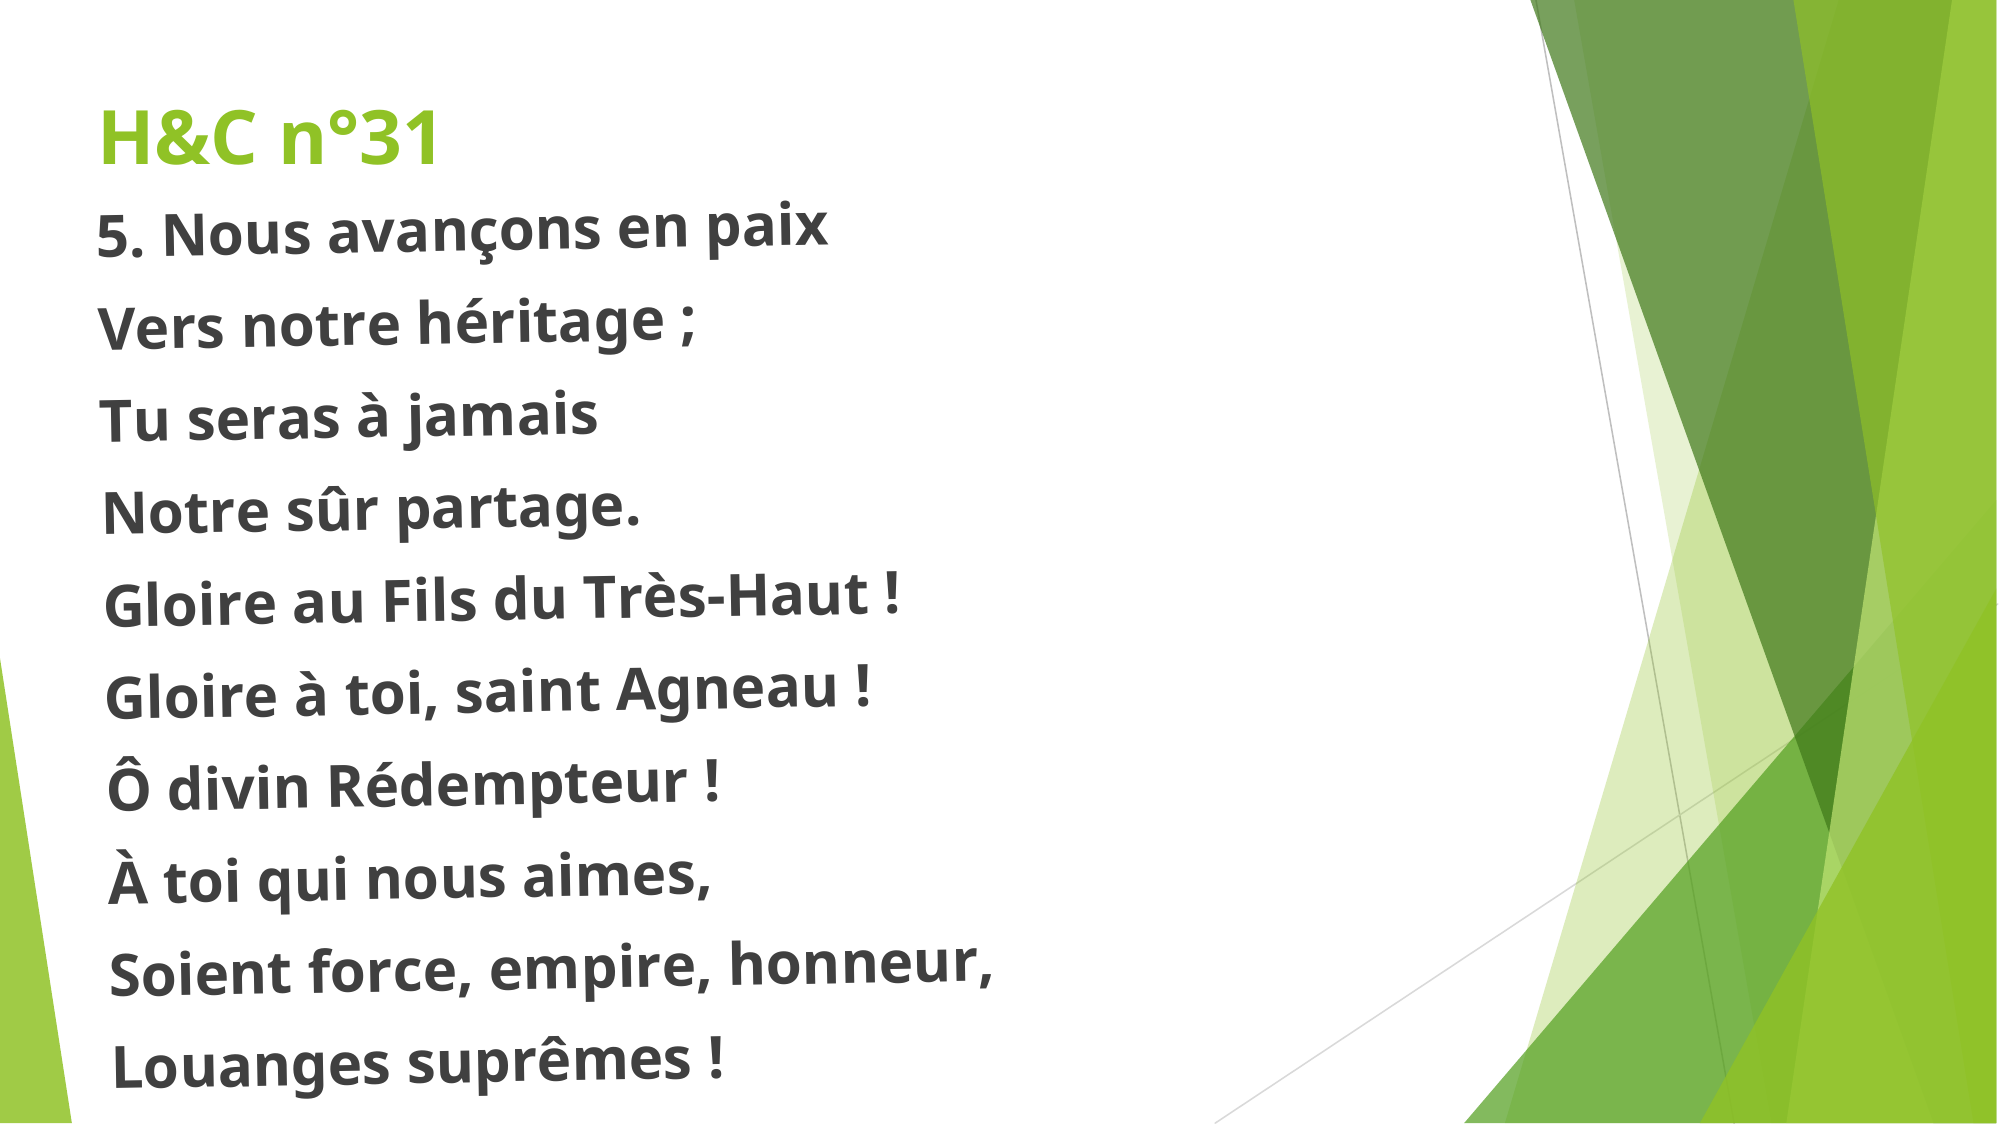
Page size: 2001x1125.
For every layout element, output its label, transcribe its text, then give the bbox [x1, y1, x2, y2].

text_box 5. Nous avançons en paix Vers notre héritage ; Tu seras à jamais Notre sûr partage. Gloire au Fils du Très-Haut ! Gloire à toi, saint Agneau ! Ô divin Rédempteur ! À toi qui nous aimes, Soient force, empire, honneur, Louanges suprêmes ! [80, 149, 1963, 1095]
text_box H&C n°31 [82, 82, 496, 181]
